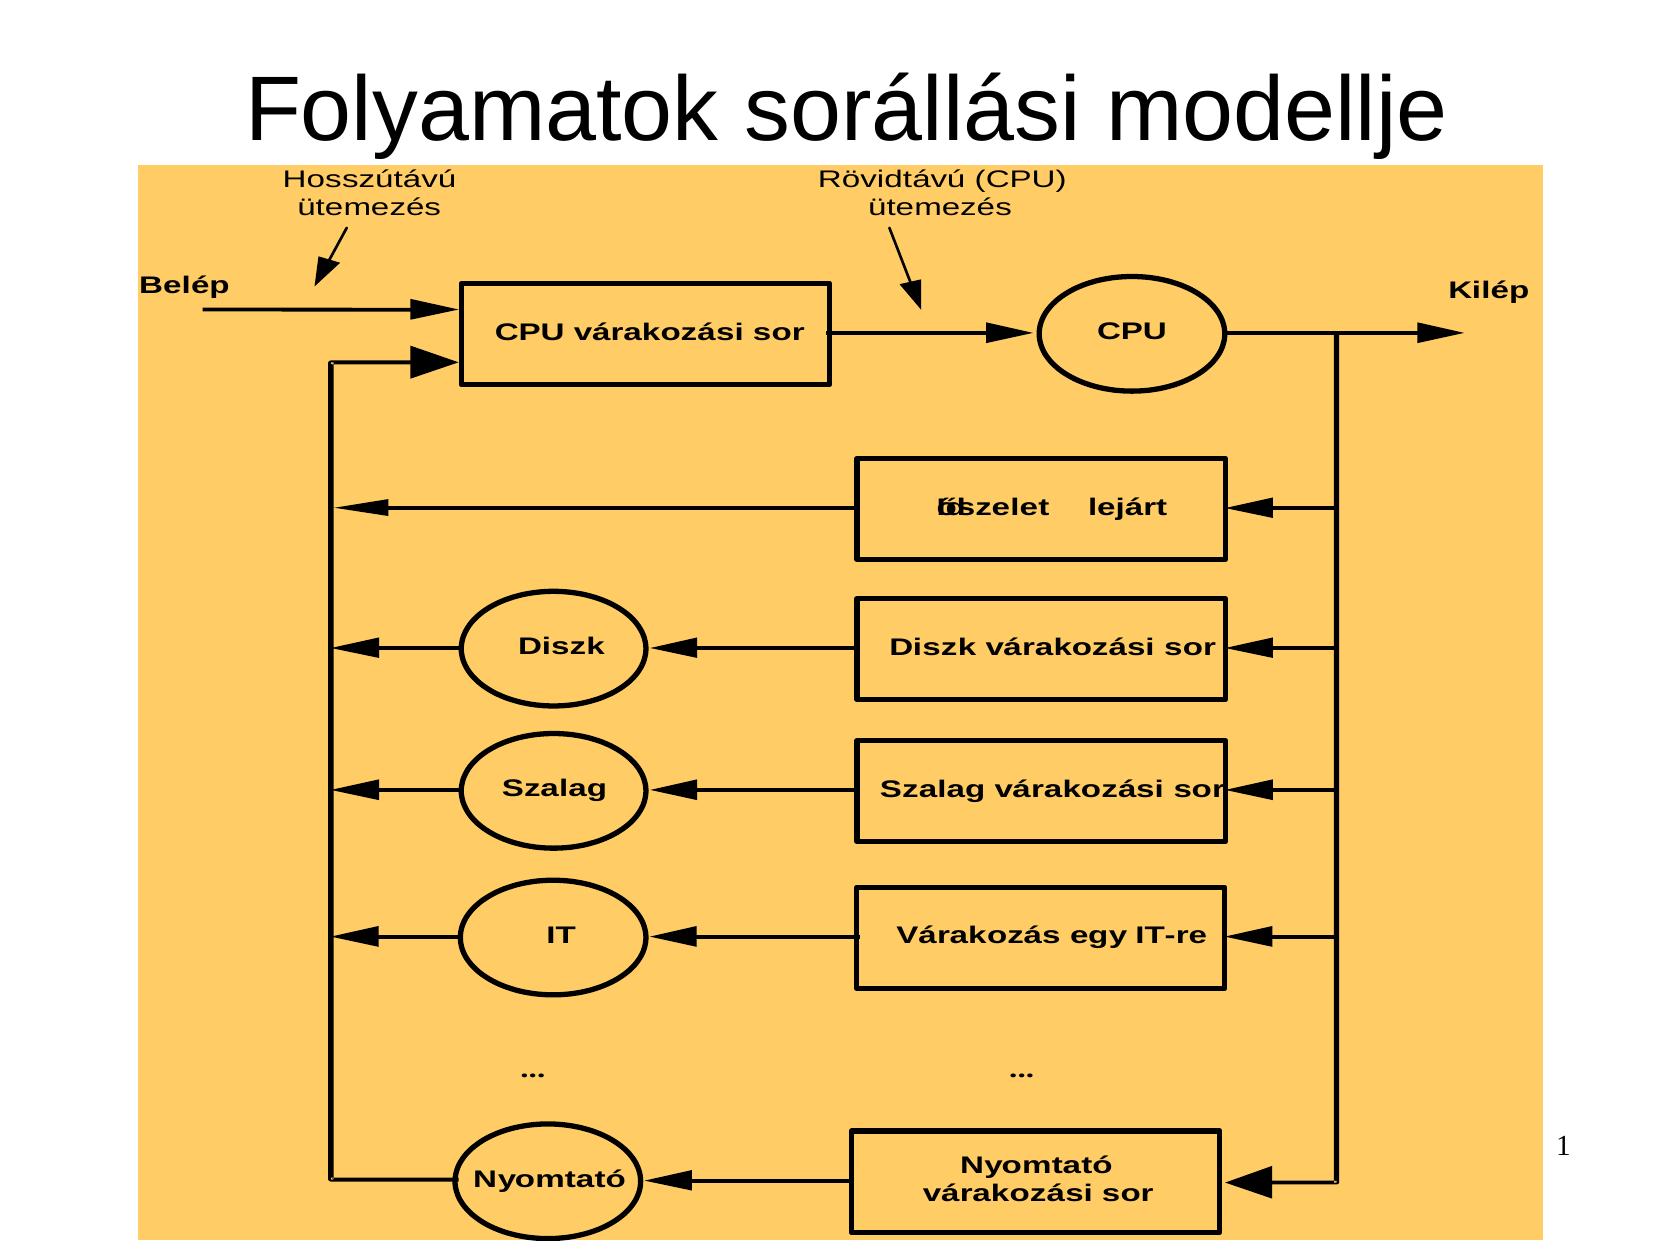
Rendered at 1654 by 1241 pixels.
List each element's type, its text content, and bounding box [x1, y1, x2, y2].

chart [137, 165, 1544, 1241]
title Folyamatok sorállási modellje [41, 0, 1654, 207]
